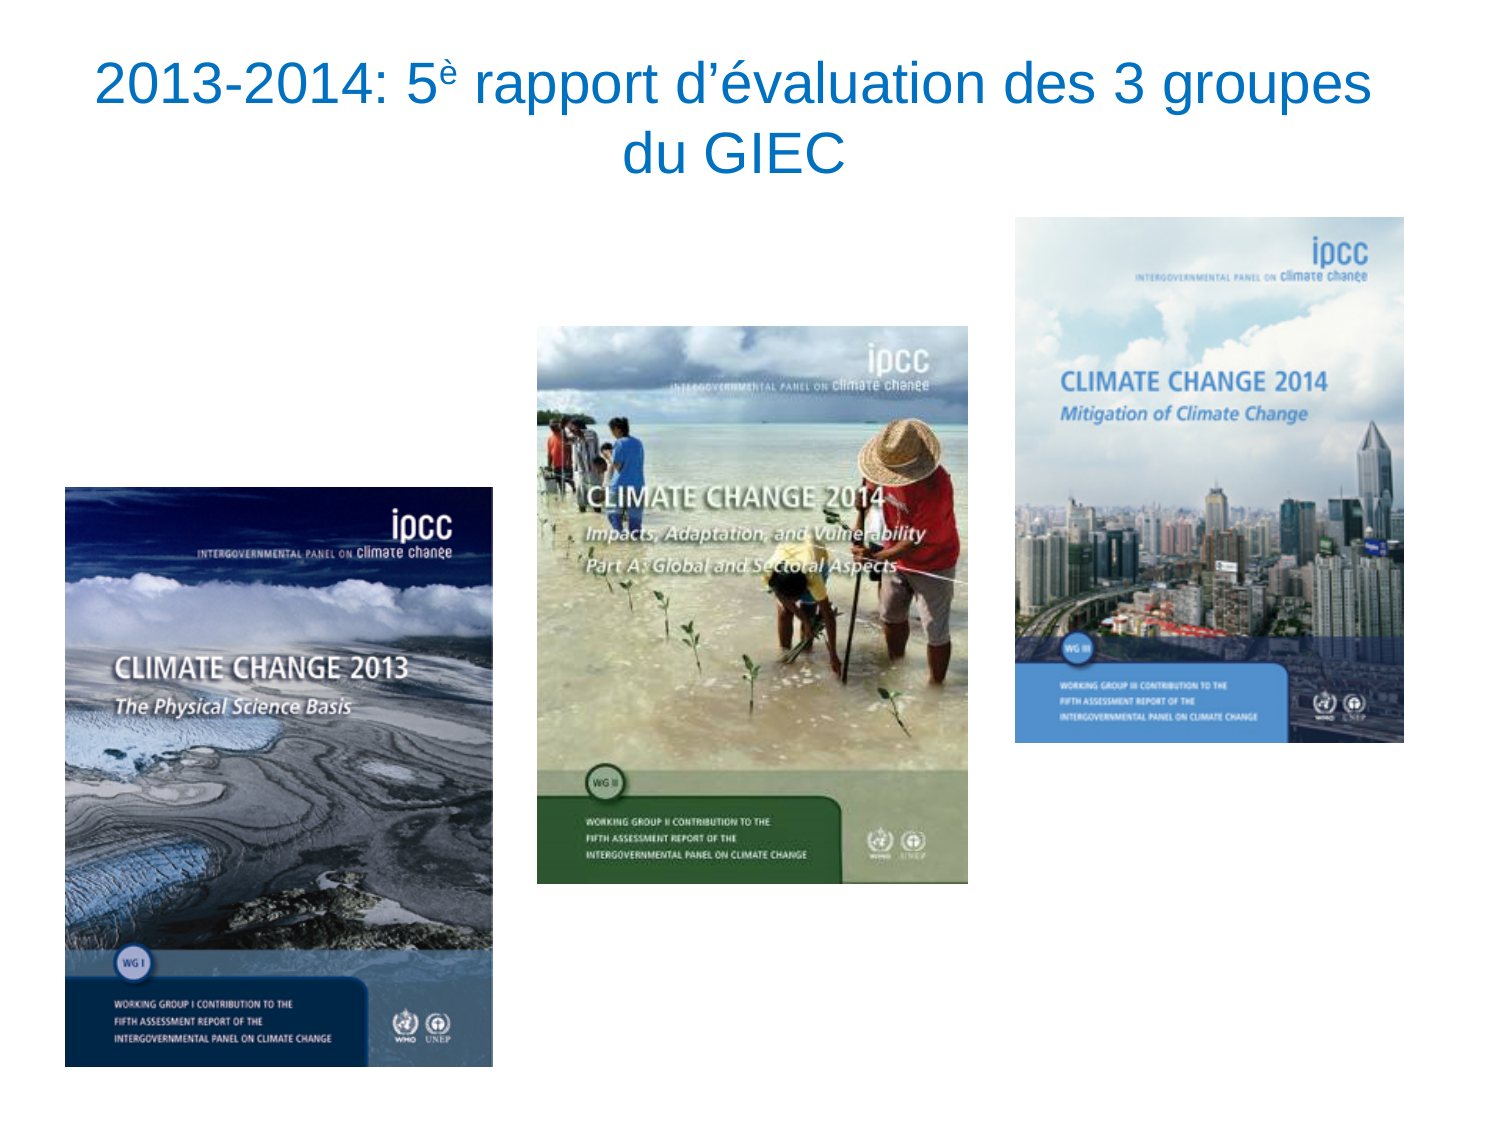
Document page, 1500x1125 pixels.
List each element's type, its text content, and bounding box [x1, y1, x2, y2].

text_box 2013-2014: 5è rapport d’évaluation des 3 groupes du GIEC [65, 38, 1404, 194]
picture [65, 487, 493, 1067]
picture [1015, 217, 1404, 743]
picture [537, 326, 968, 884]
